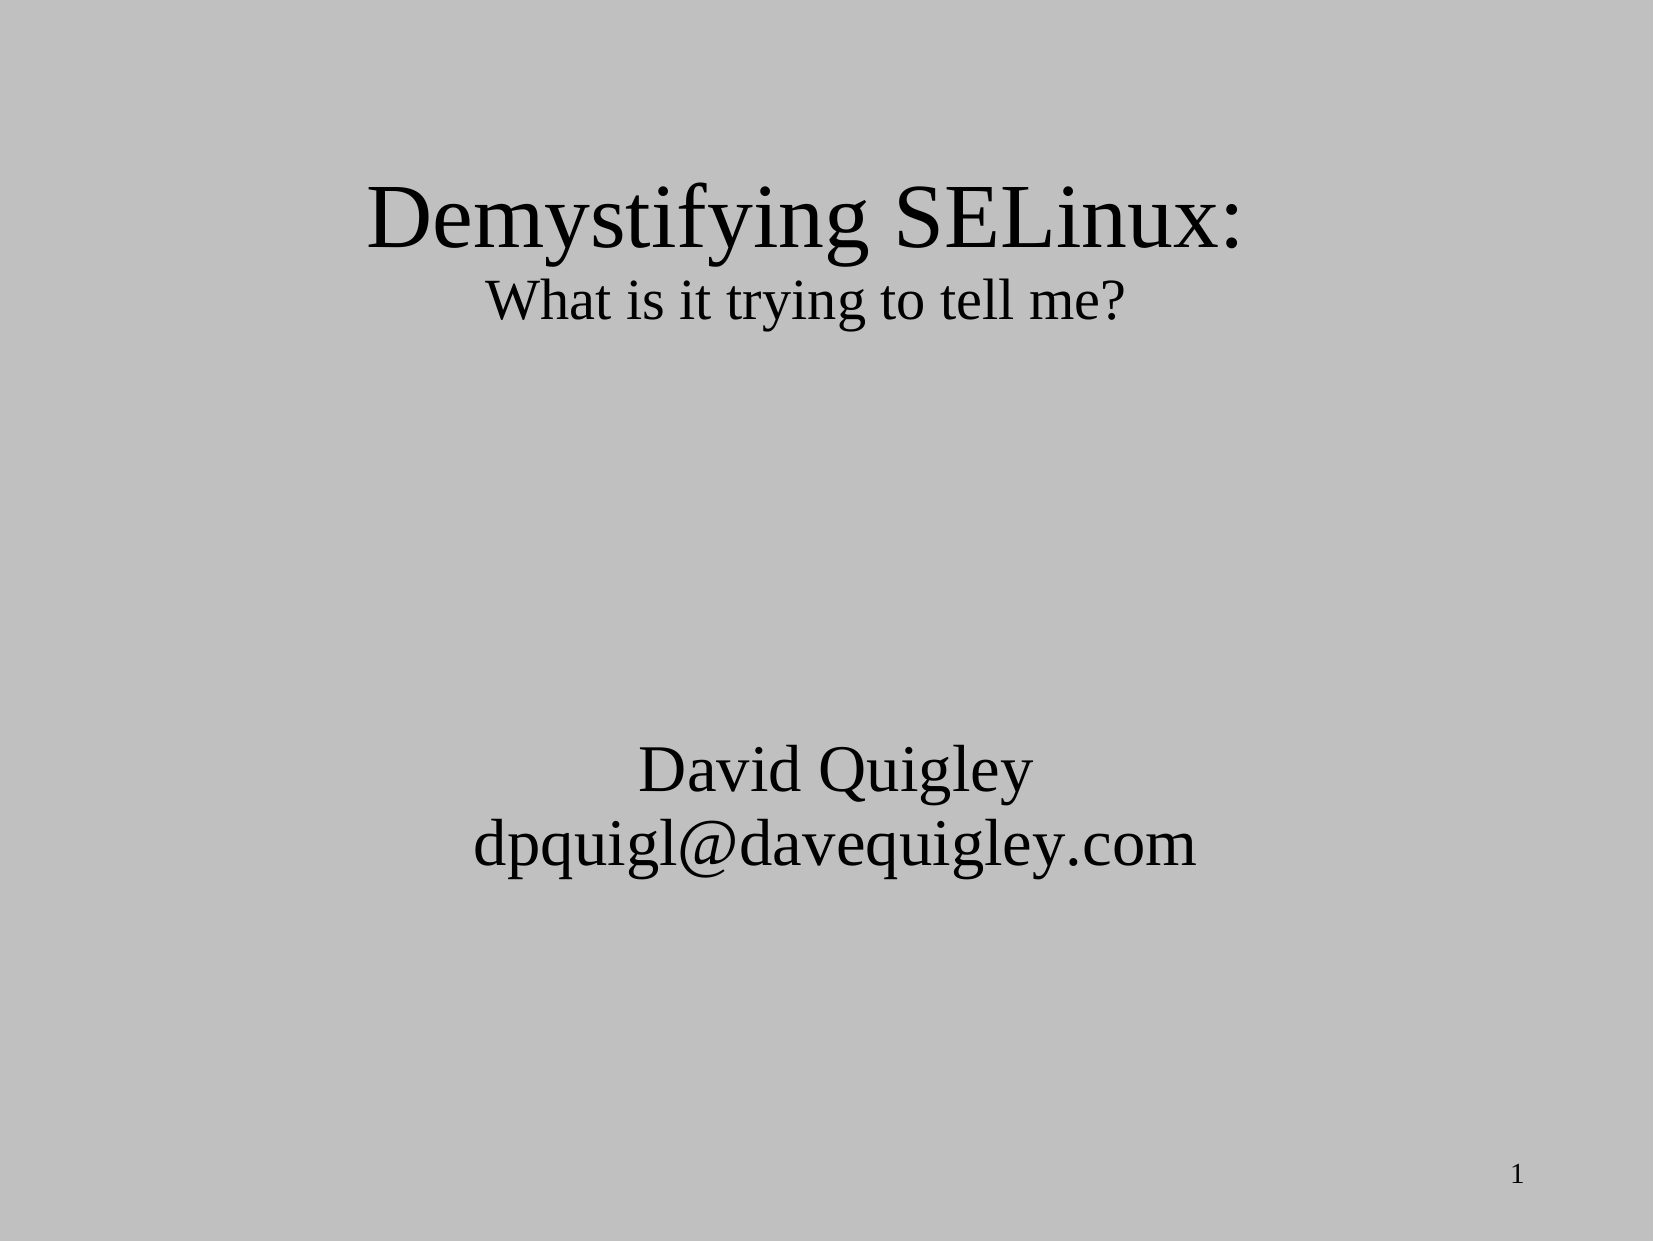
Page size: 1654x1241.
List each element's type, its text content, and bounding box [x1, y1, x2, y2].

title Demystifying SELinux: What is it trying to tell me? [300, 0, 1313, 498]
subtitle David Quigley dpquigl@davequigley.com [75, 525, 1563, 1088]
